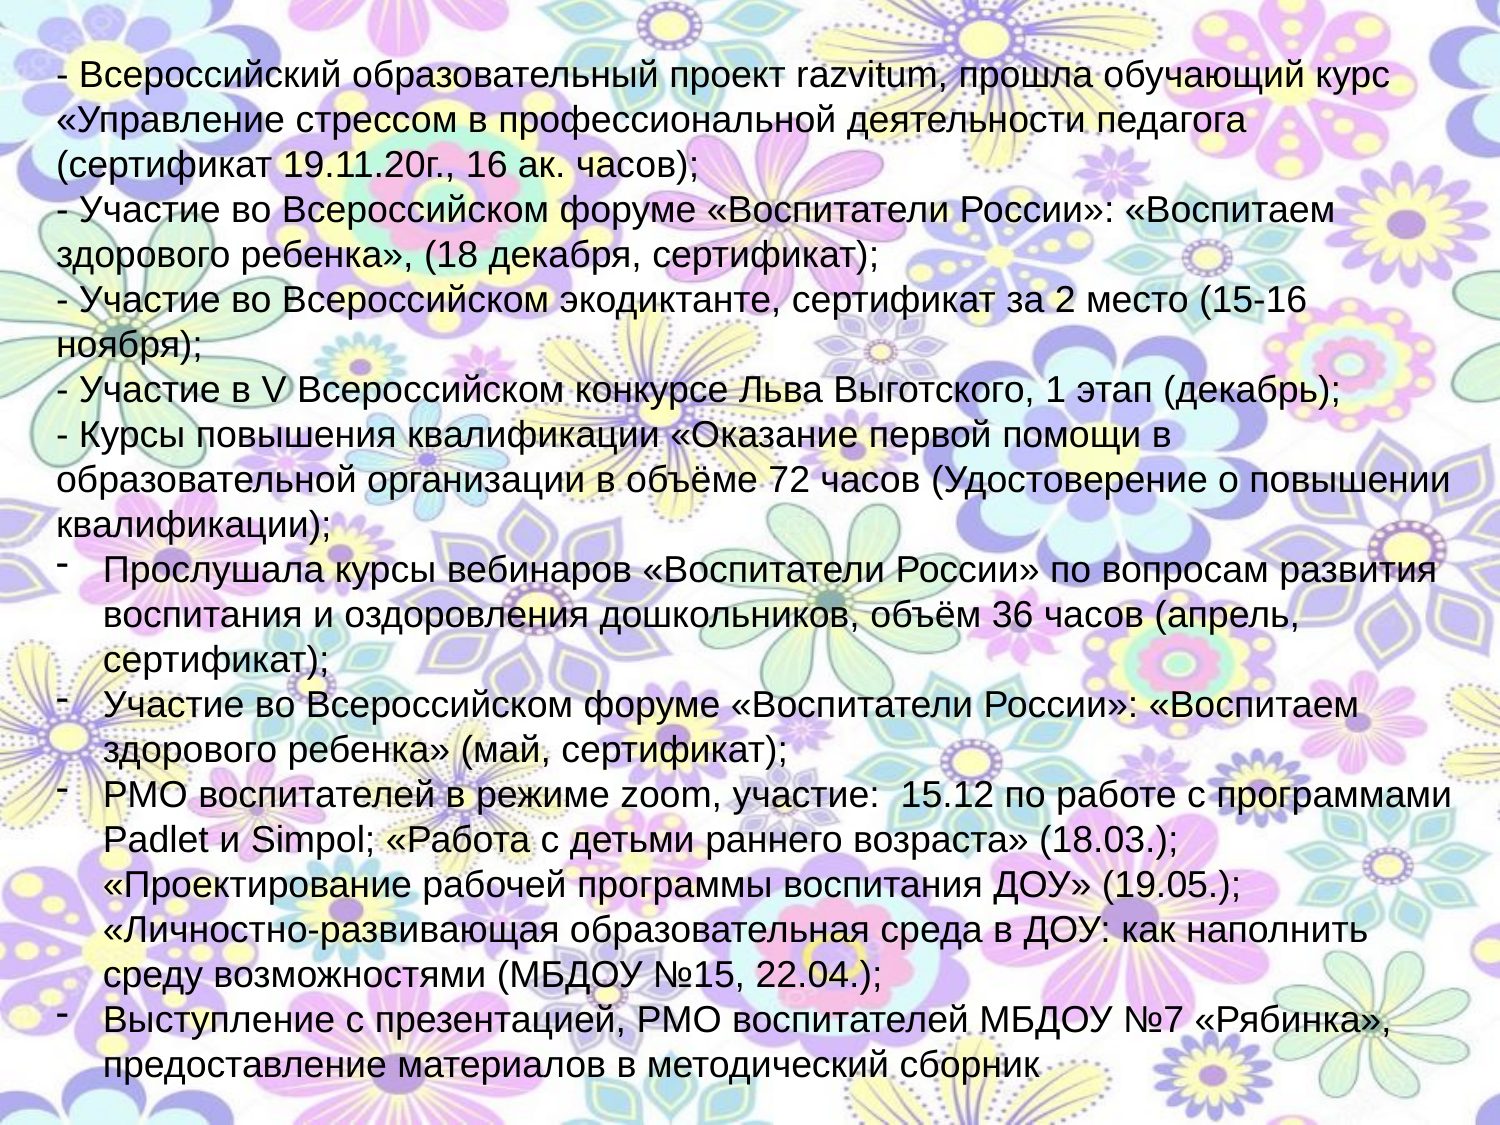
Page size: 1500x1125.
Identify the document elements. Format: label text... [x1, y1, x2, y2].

text_box - Всероссийский образовательный проект razvitum, прошла обучающий курс «Управление стрессом в профессиональной деятельности педагога (сертификат 19.11.20г., 16 ак. часов); - Участие во Всероссийском форуме «Воспитатели России»: «Воспитаем здорового ребенка», (18 декабря, сертификат); - Участие во Всероссийском экодиктанте, сертификат за 2 место (15-16 ноября); - Участие в V Всероссийском конкурсе Льва Выготского, 1 этап (декабрь); - Курсы повышения квалификации «Оказание первой помощи в образовательной организации в объёме 72 часов (Удостоверение о повышении квалификации); Прослушала курсы вебинаров «Воспитатели России» по вопросам развития воспитания и оздоровления дошкольников, объём 36 часов (апрель, сертификат); Участие во Всероссийском форуме «Воспитатели России»: «Воспитаем здорового ребенка» (май, сертификат); РМО воспитателей в режиме zoom, участие: 15.12 по работе с программами Padlet и Simpol; «Работа с детьми раннего возраста» (18.03.); «Проектирование рабочей программы воспитания ДОУ» (19.05.); «Личностно-развивающая образовательная среда в ДОУ: как наполнить среду возможностями (МБДОУ №15, 22.04.); Выступление с презентацией, РМО воспитателей МБДОУ №7 «Рябинка», предоставление материалов в методический сборник [41, 42, 1471, 1125]
